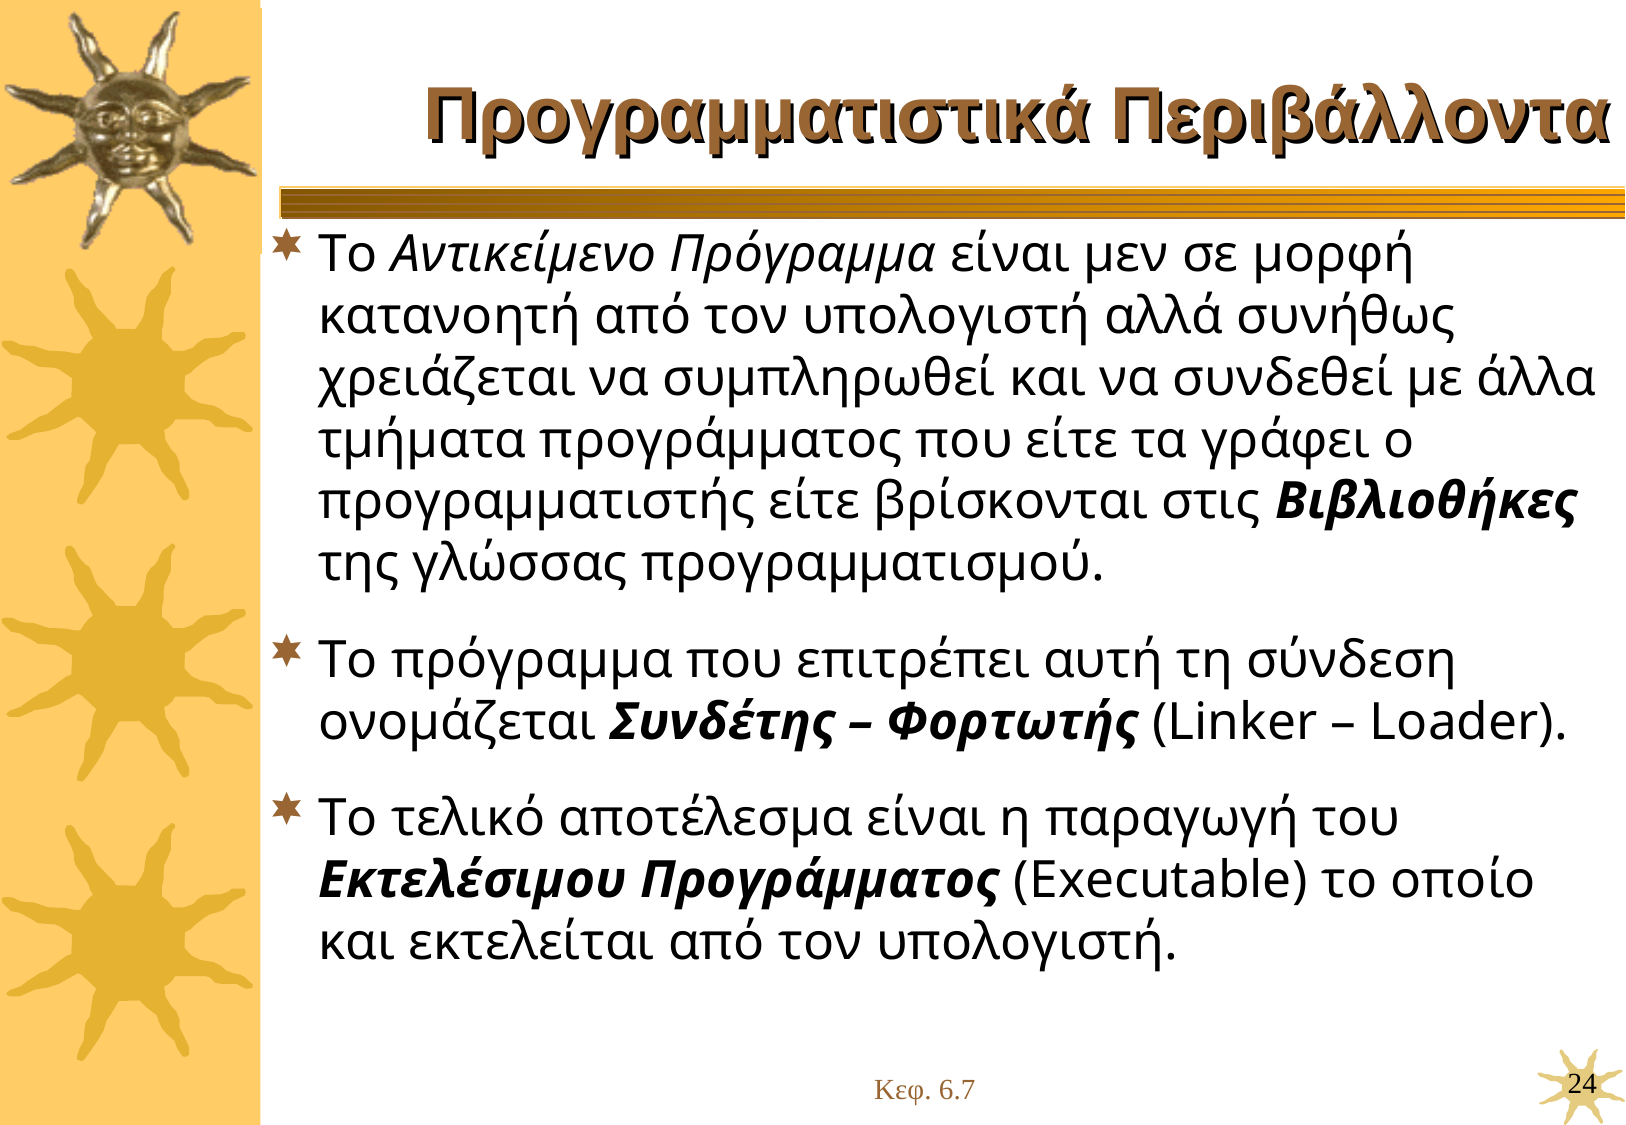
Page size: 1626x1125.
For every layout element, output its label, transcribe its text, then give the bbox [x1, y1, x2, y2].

picture [1, 8, 262, 49]
picture [1, 163, 262, 254]
text_box Προγραμματιστικά Περιβάλλοντα [0, 49, 1625, 163]
text_box Το Αντικείμενο Πρόγραμμα είναι μεν σε μορφή κατανοητή από τον υπολογιστή αλλά συνήθως χρειάζεται να συμπληρωθεί και να συνδεθεί με άλλα τμήματα προγράμματος που είτε τα γράφει ο προγραμματιστής είτε βρίσκονται στις Βιβλιοθήκες της γλώσσας προγραμματισμού. Το πρόγραμμα που επιτρέπει αυτή τη σύνδεση ονομάζεται Συνδέτης – Φορτωτής (Linker – Loader). Το τελικό αποτέλεσμα είναι η παραγωγή του Εκτελέσιμου Προγράμματος (Executable) το οποίο και εκτελείται από τον υπολογιστή. [249, 212, 1626, 988]
